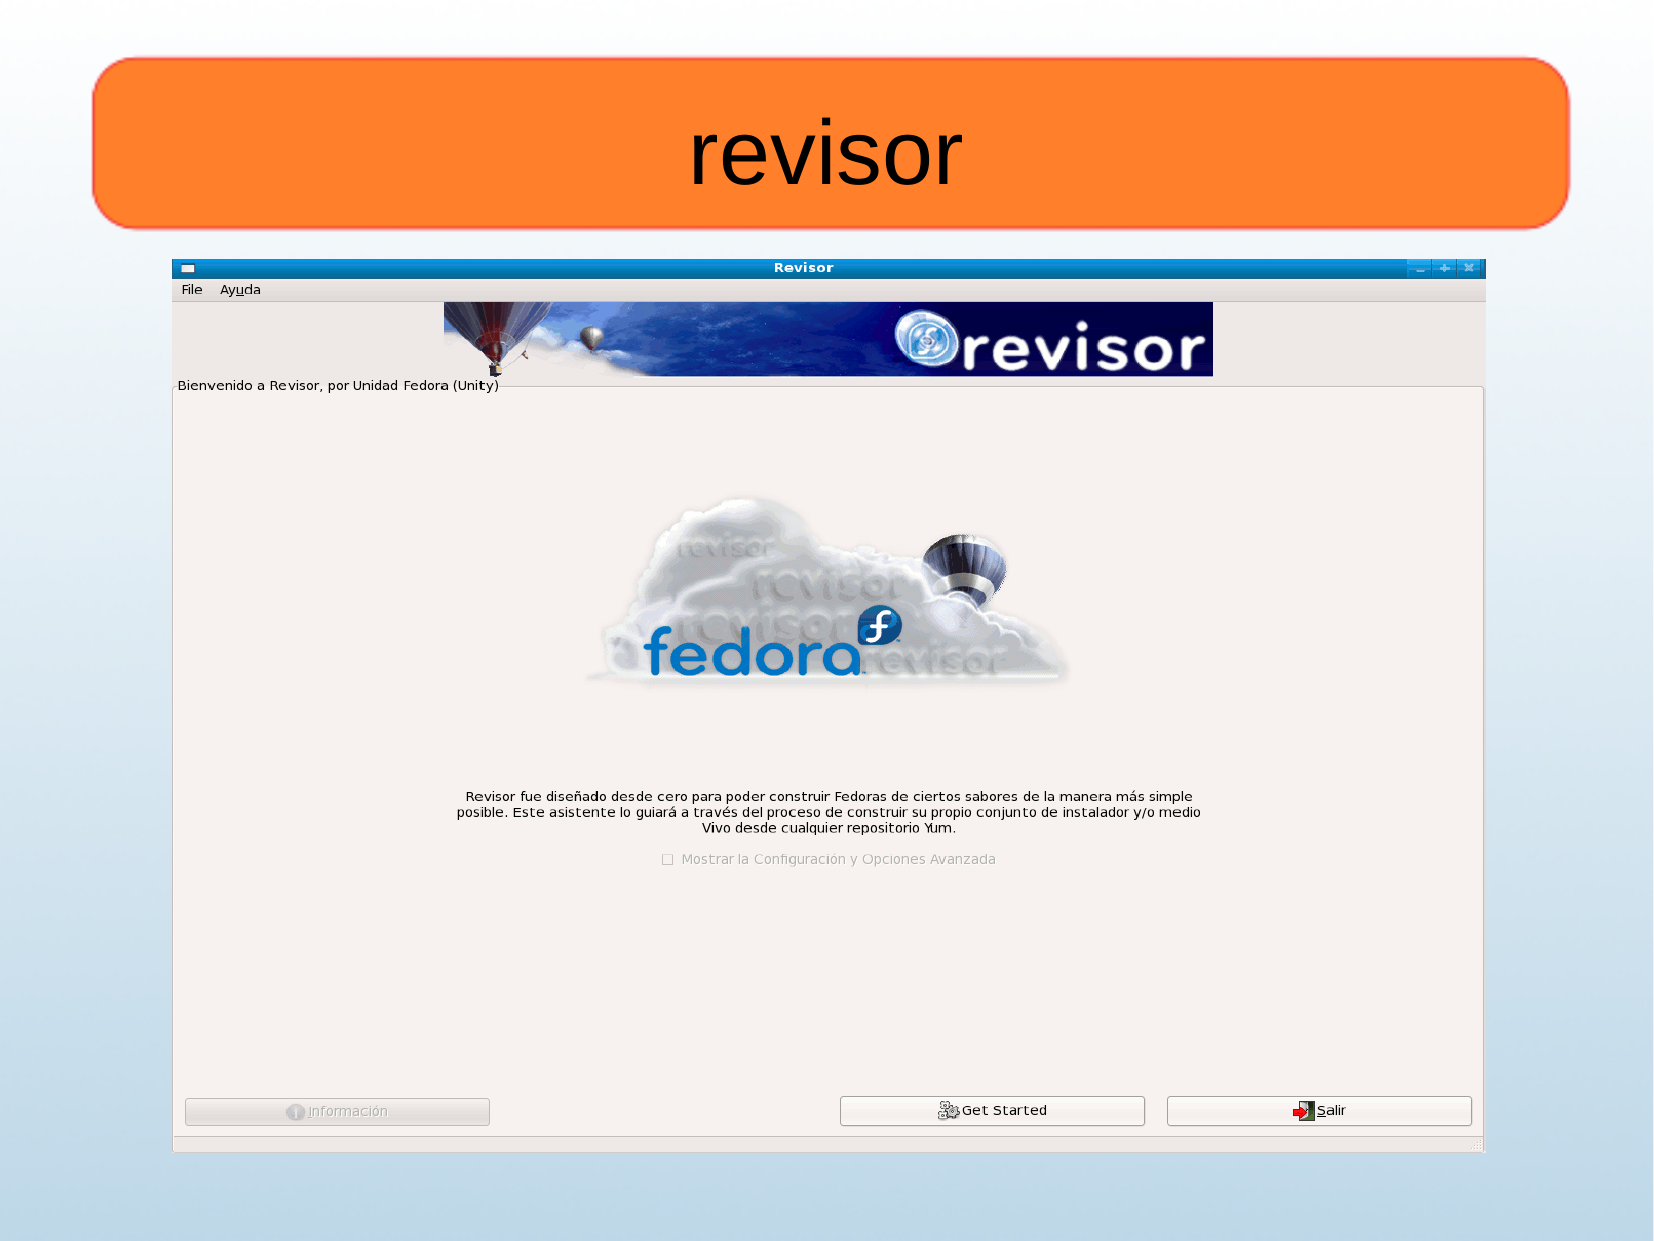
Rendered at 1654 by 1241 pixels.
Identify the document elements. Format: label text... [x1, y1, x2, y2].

picture [0, 0, 1654, 1241]
title revisor [82, 49, 1571, 257]
